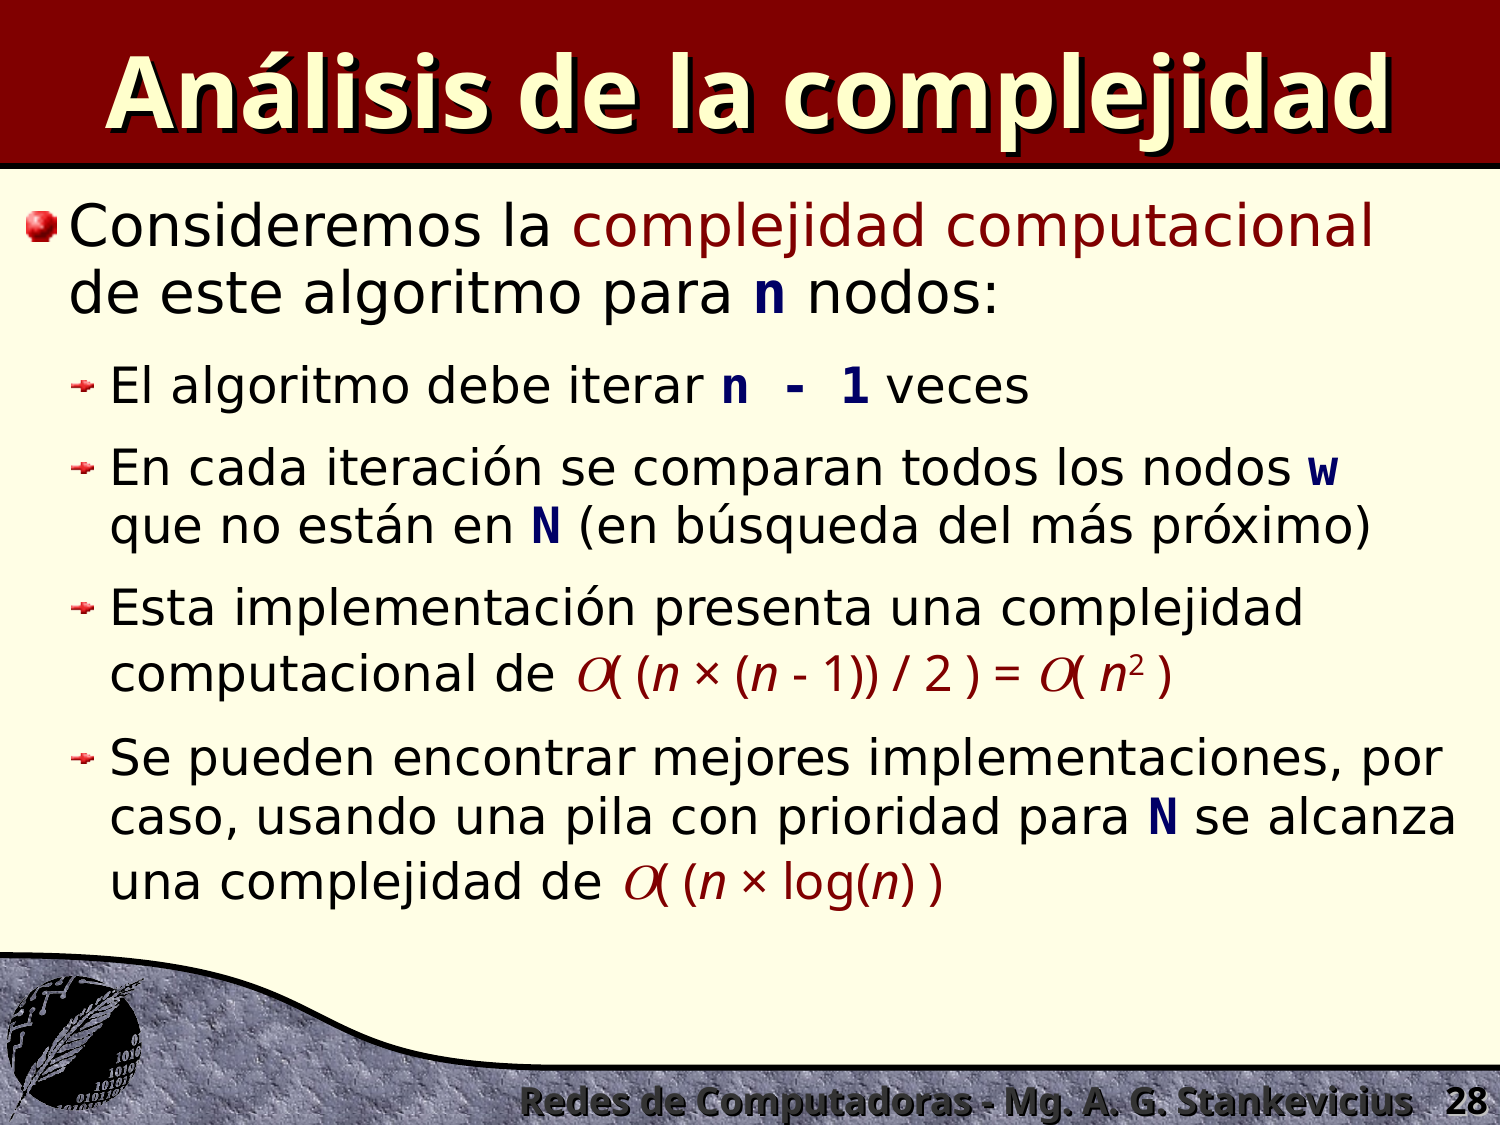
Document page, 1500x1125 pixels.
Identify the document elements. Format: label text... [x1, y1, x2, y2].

picture [0, 959, 1500, 1125]
title Análisis de la complejidad [15, 5, 1485, 160]
picture [1047, 1100, 1054, 1110]
list Consideremos la complejidad computacional de este algoritmo para n nodos: El algoritmo debe iterar n - 1 veces En cada iteración se comparan todos los nodos w que no están en N (en búsqueda del más próximo) Esta implementación presenta una complejidad computacional de Ο( (n × (n - 1)) / 2 ) = Ο( n2 ) Se pueden encontrar mejores implementaciones, por caso, usando una pila con prioridad para N se alcanza una complejidad de Ο( (n × log(n) ) [11, 192, 1486, 921]
picture [790, 1100, 795, 1110]
